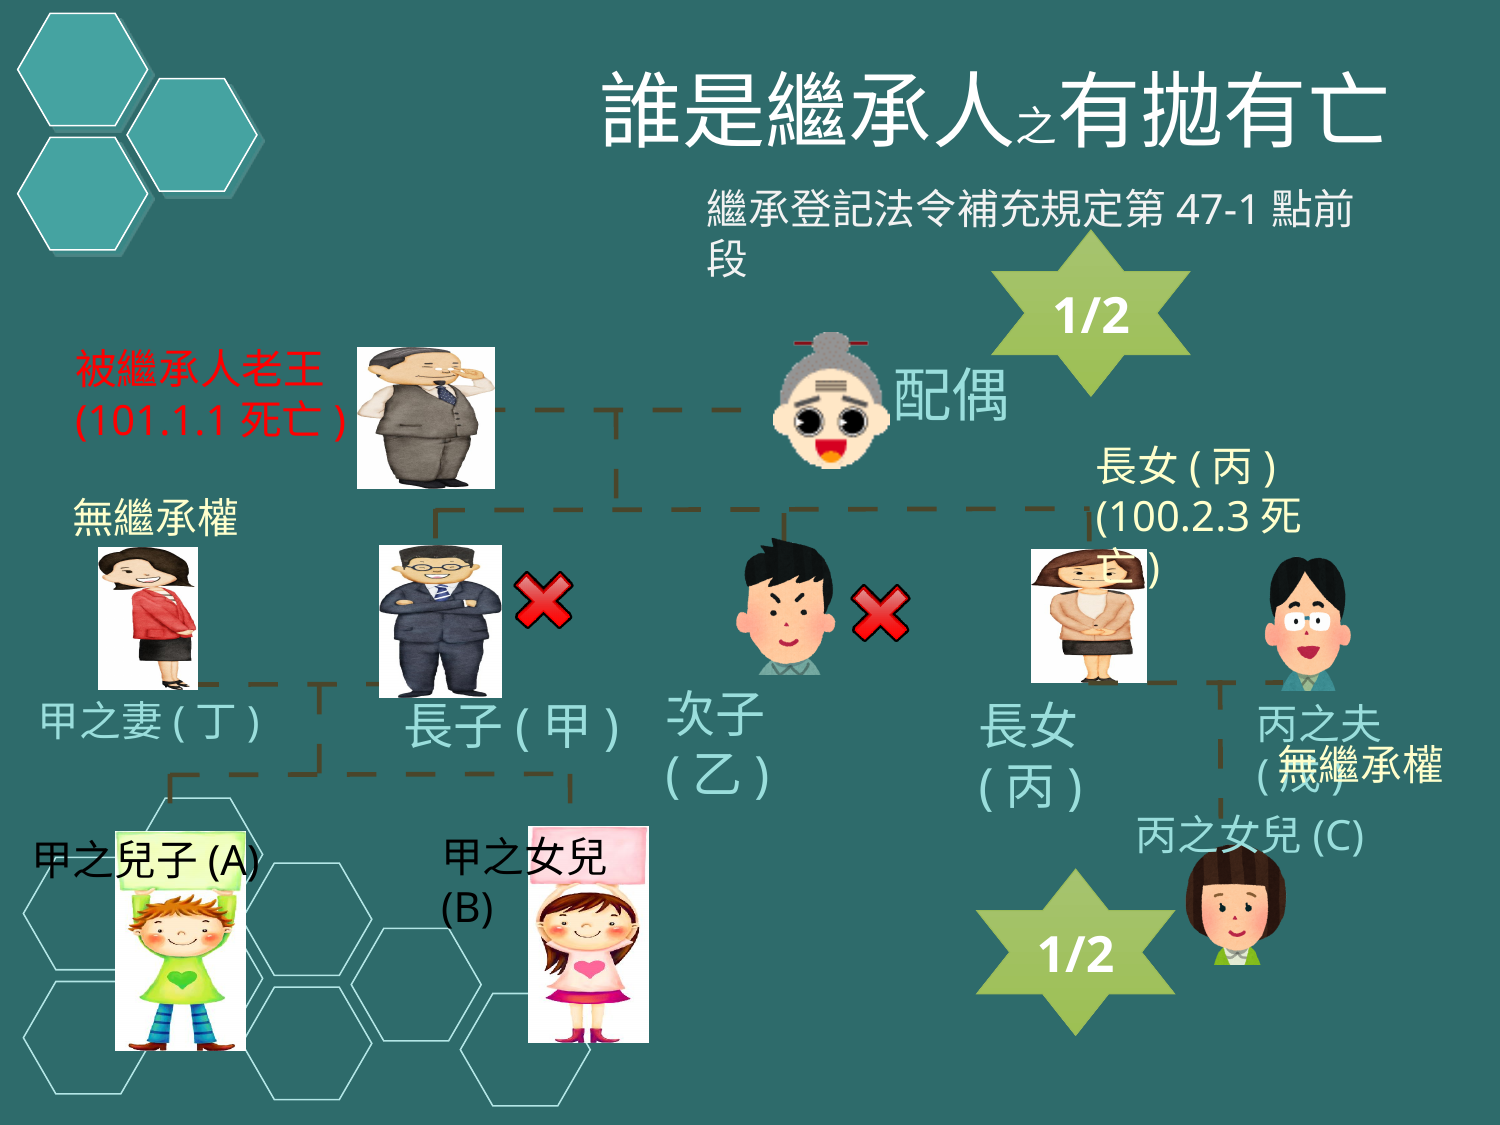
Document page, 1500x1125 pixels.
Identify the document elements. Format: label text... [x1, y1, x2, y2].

text_box 被繼承人老王 (101.1.1死亡) [60, 335, 365, 451]
picture [509, 566, 577, 633]
picture [1177, 867, 1293, 965]
picture [115, 892, 246, 1051]
text_box 丙之女兒(C) [1120, 801, 1411, 867]
text_box 次子(乙) [650, 674, 890, 810]
text_box 丙之夫(戊) [1241, 690, 1477, 806]
title 誰是繼承人之有拋有亡 [277, 42, 1406, 173]
text_box 丙之夫(戊) [1278, 719, 1290, 731]
text_box 丙之夫(戊) [1264, 719, 1275, 731]
text_box 配偶 [890, 351, 1047, 437]
text_box 無繼承權 [57, 484, 284, 550]
text_box 甲之女兒(B) [426, 823, 680, 939]
picture [528, 939, 649, 1043]
text_box 長女(丙) [963, 687, 1193, 823]
text_box 1/2 [976, 869, 1175, 1036]
text_box 無繼承權 [1262, 731, 1500, 797]
text_box 甲之兒子(A) [16, 826, 280, 892]
picture [357, 347, 495, 489]
text_box 1/2 [992, 294, 1190, 397]
picture [720, 534, 914, 674]
picture [98, 550, 198, 684]
picture [379, 545, 502, 698]
text_box 長女(丙) (100.2.3死亡) [1075, 430, 1375, 601]
text_box 長子(甲) [383, 684, 647, 765]
picture [1256, 601, 1360, 690]
text_box 繼承登記法令補充規定第47-1點前段 [686, 172, 1406, 294]
picture [1031, 549, 1147, 683]
text_box 甲之妻(丁) [17, 684, 300, 755]
picture [773, 332, 890, 469]
